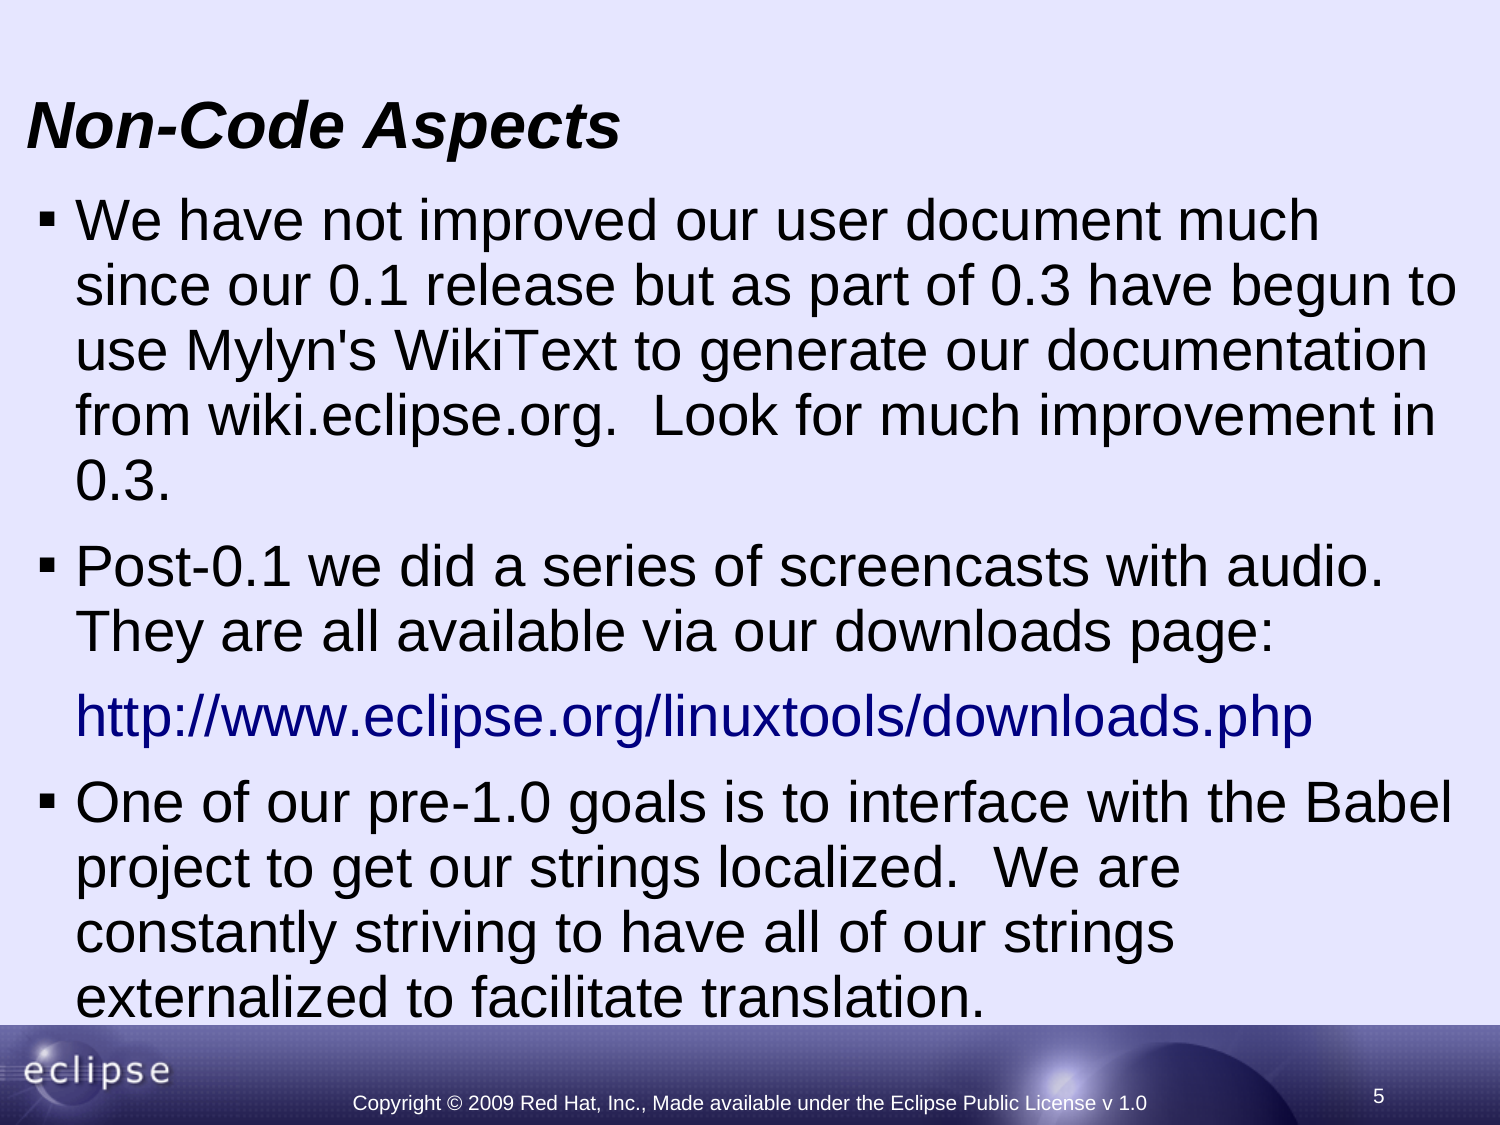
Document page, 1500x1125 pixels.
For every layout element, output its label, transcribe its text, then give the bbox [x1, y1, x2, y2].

title Non-Code Aspects [26, 84, 1474, 172]
list We have not improved our user document much since our 0.1 release but as part of 0.3 have begun to use Mylyn's WikiText to generate our documentation from wiki.eclipse.org. Look for much improvement in 0.3. Post-0.1 we did a series of screencasts with audio. They are all available via our downloads page: http://www.eclipse.org/linuxtools/downloads.php One of our pre-1.0 goals is to interface with the Babel project to get our strings localized. We are constantly striving to have all of our strings externalized to facilitate translation. [37, 187, 1463, 1030]
picture [0, 1025, 1500, 1125]
